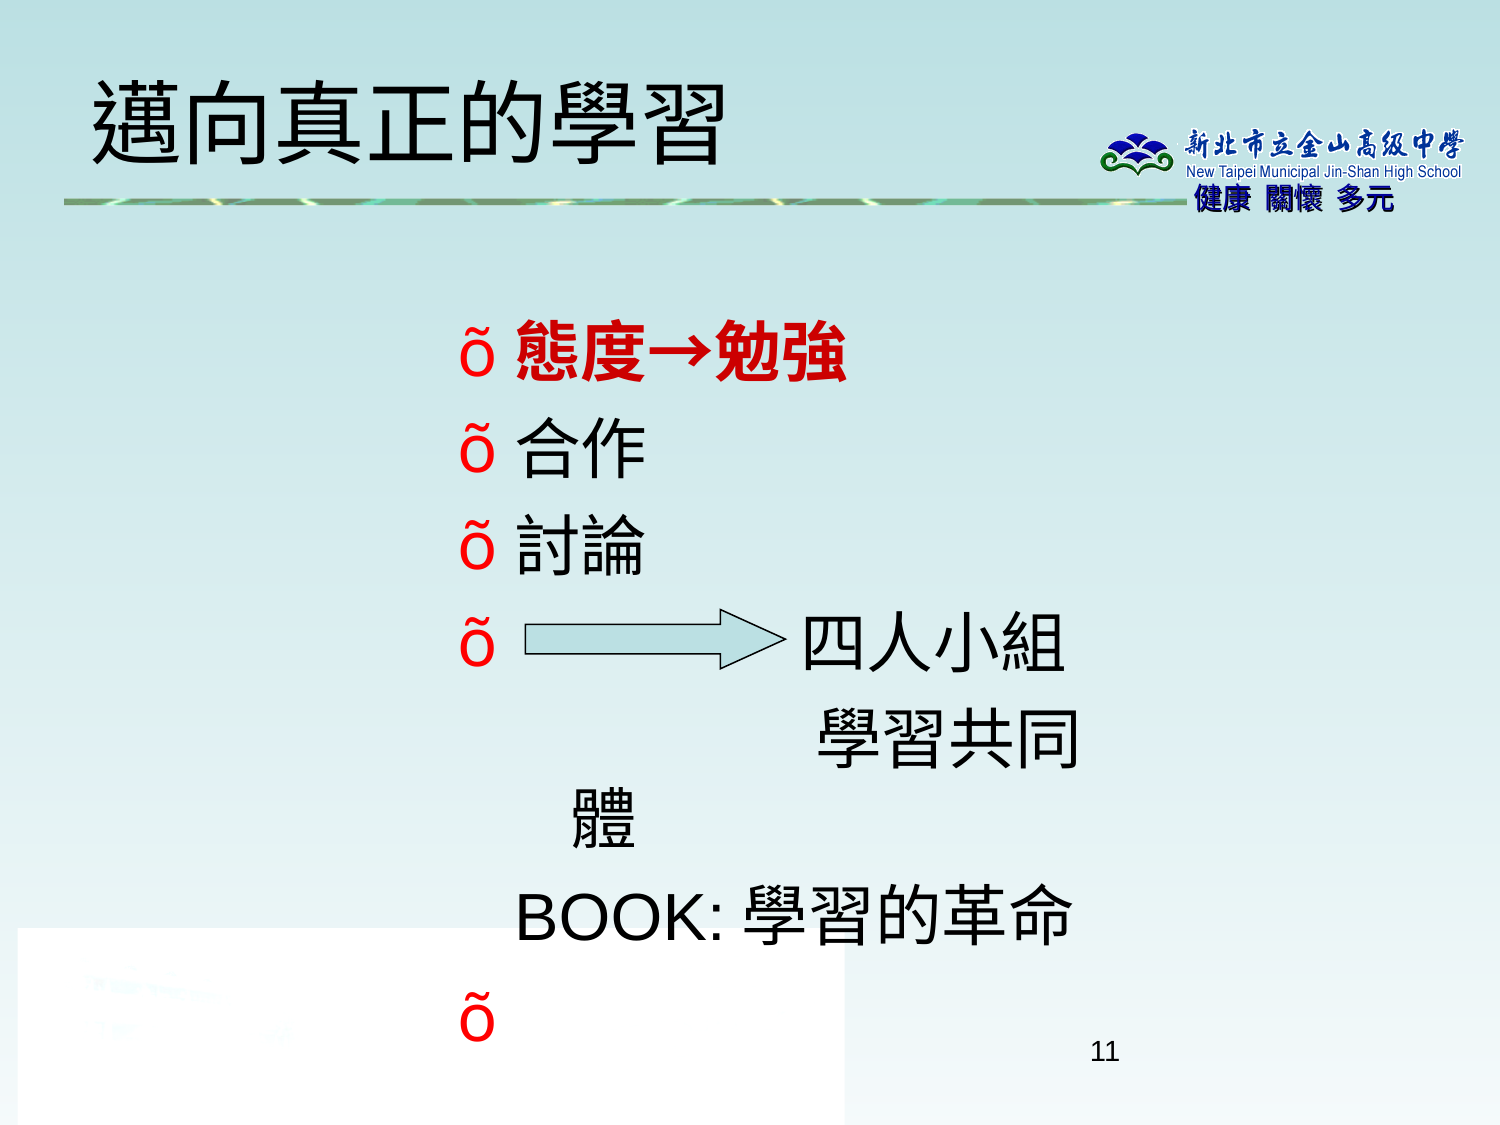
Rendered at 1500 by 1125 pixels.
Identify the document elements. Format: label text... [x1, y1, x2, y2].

text_box [1074, 1024, 1426, 1103]
list 態度→勉強 合作 討論 四人小組 學習共同體 BOOK:學習的革命 [442, 302, 1126, 978]
title 邁向真正的學習 [75, 45, 1426, 197]
text_box [525, 609, 786, 669]
